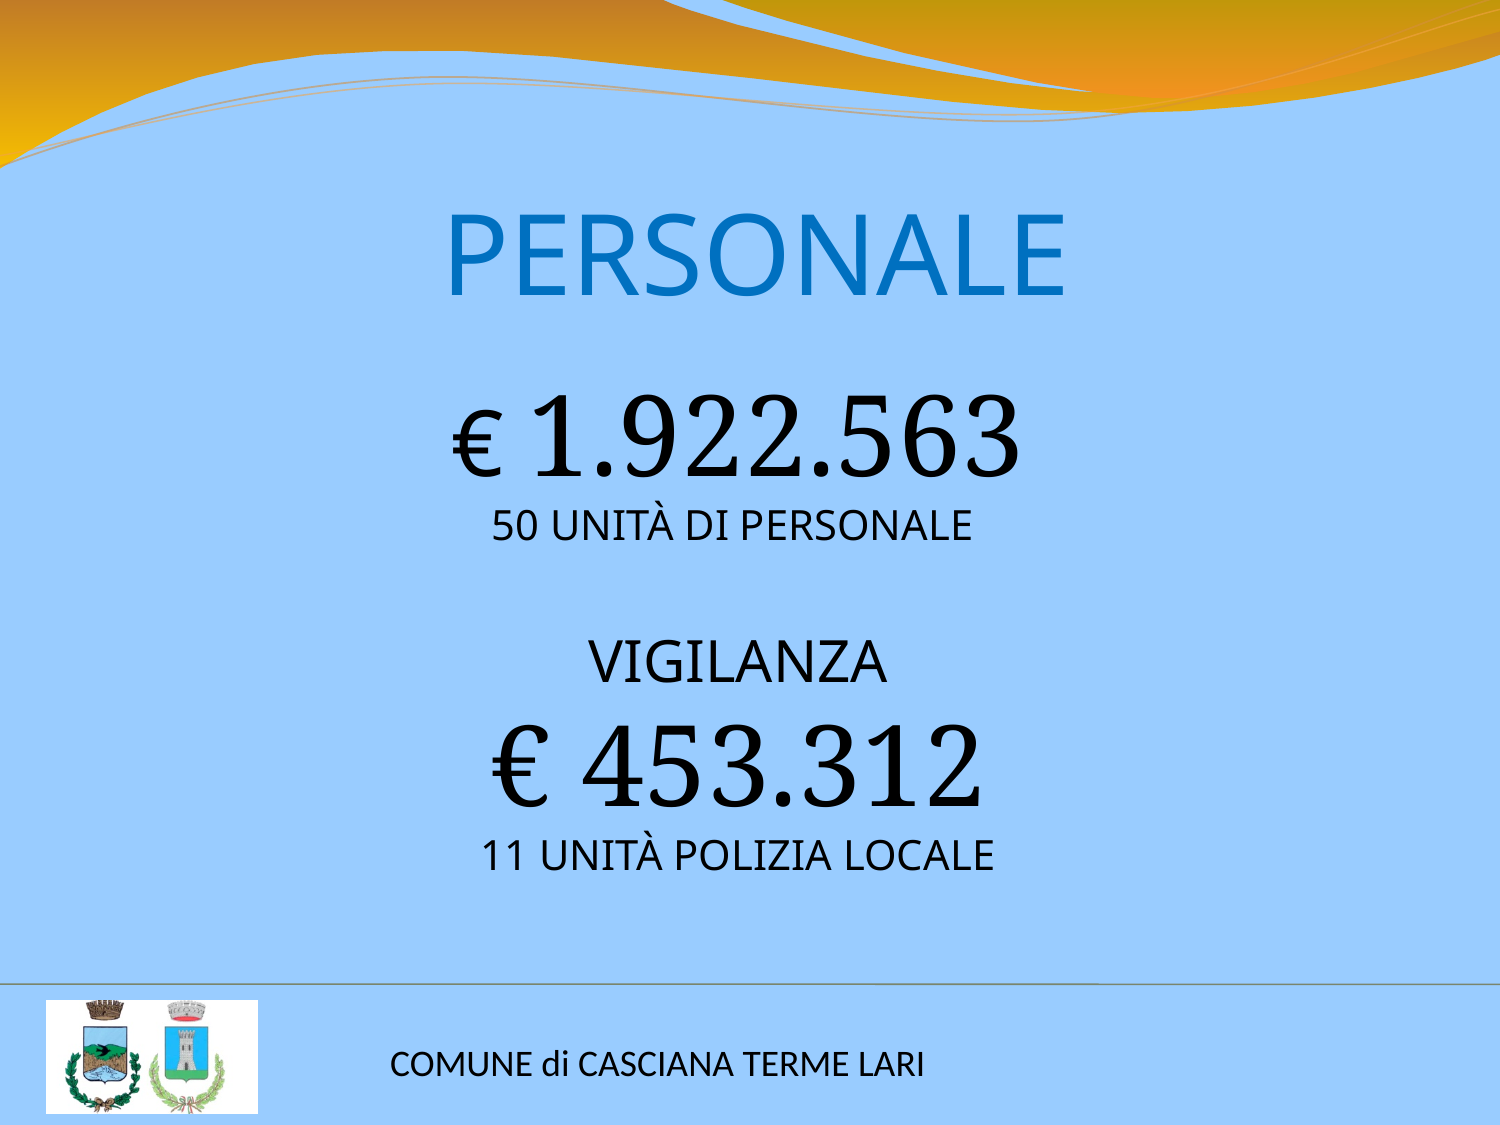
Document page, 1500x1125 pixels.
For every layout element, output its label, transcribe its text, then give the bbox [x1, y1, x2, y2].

text_box € 1.922.563 50 UNITÀ DI PERSONALE VIGILANZA € 453.312 11 UNITÀ POLIZIA LOCALE [112, 316, 1365, 937]
text_box COMUNE di CASCIANA TERME LARI [374, 1031, 1500, 1092]
text_box PERSONALE [171, 175, 1341, 316]
picture [46, 1000, 258, 1114]
